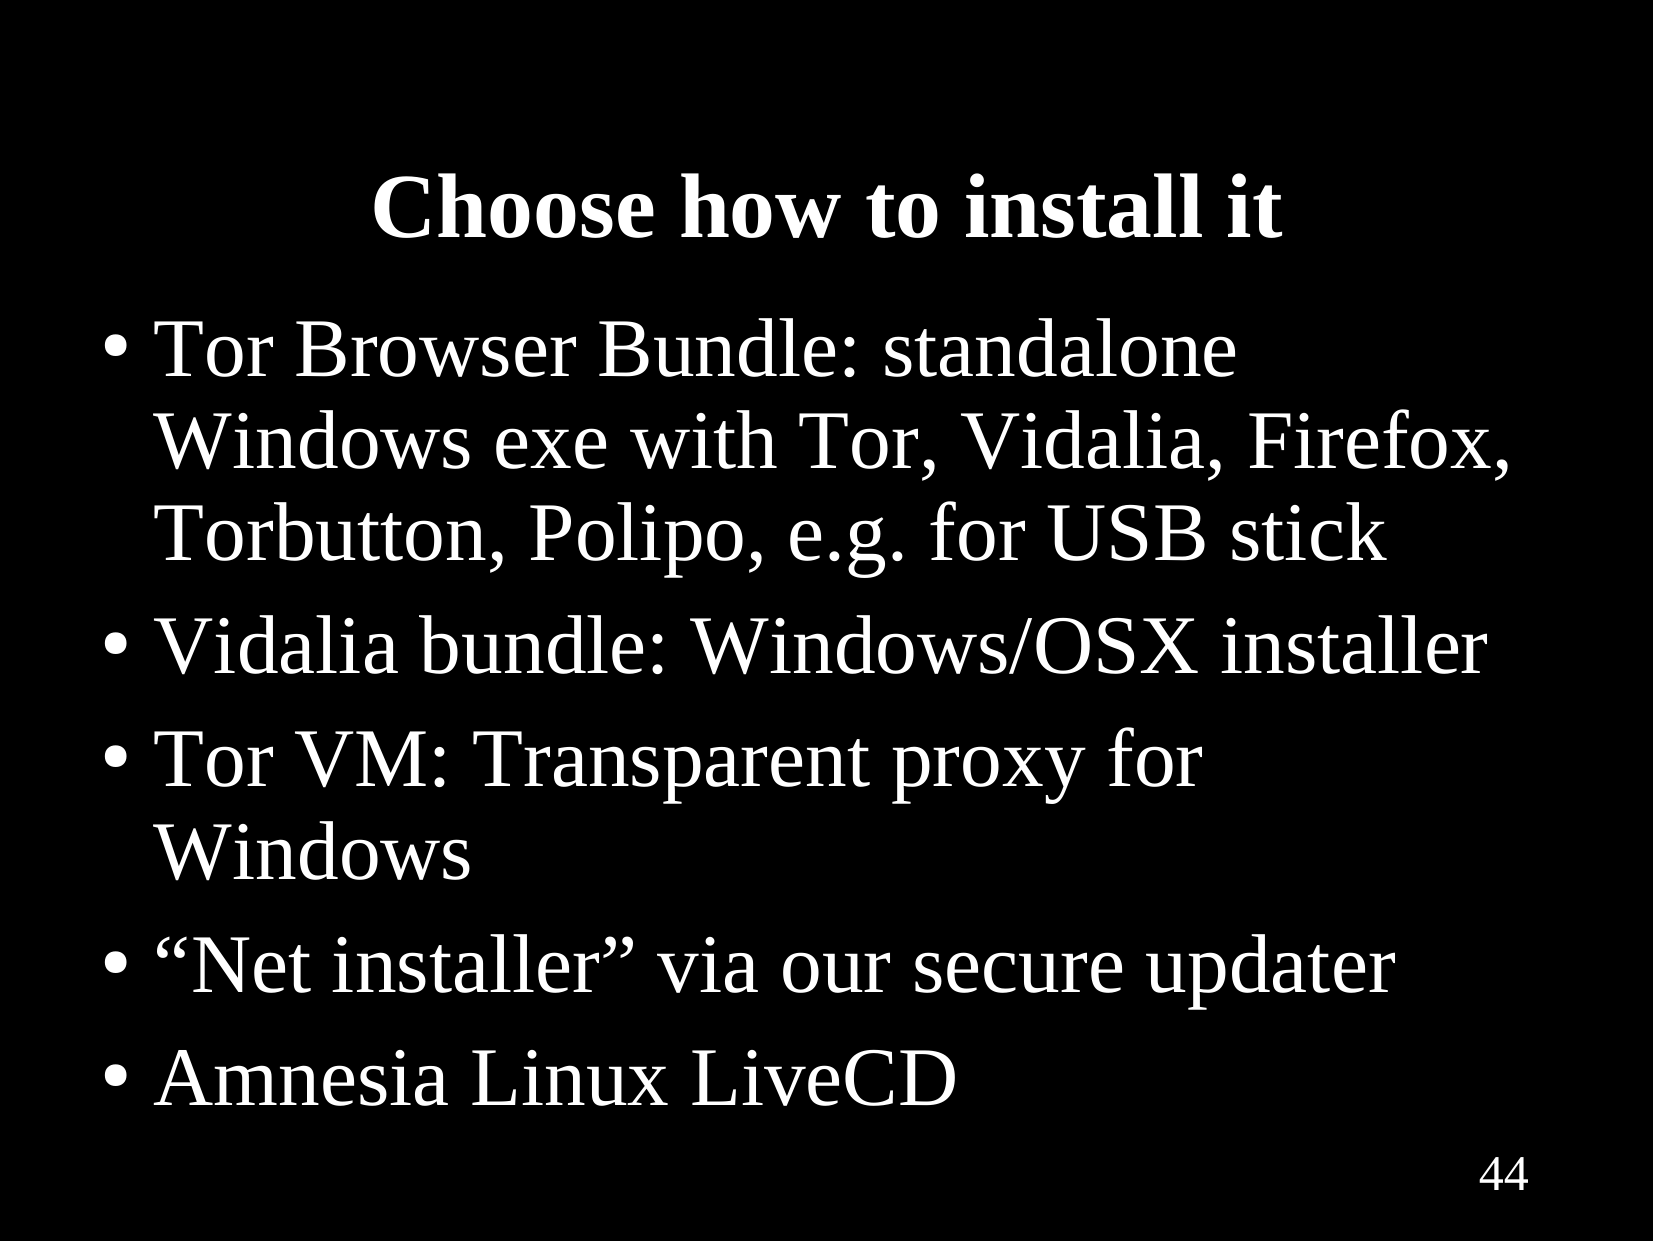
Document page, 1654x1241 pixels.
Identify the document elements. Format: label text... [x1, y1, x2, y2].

list Tor Browser Bundle: standalone Windows exe with Tor, Vidalia, Firefox, Torbutton, Polipo, e.g. for USB stick Vidalia bundle: Windows/OSX installer Tor VM: Transparent proxy for Windows “Net installer” via our secure updater Amnesia Linux LiveCD [83, 301, 1534, 1124]
title Choose how to install it [121, 103, 1534, 301]
